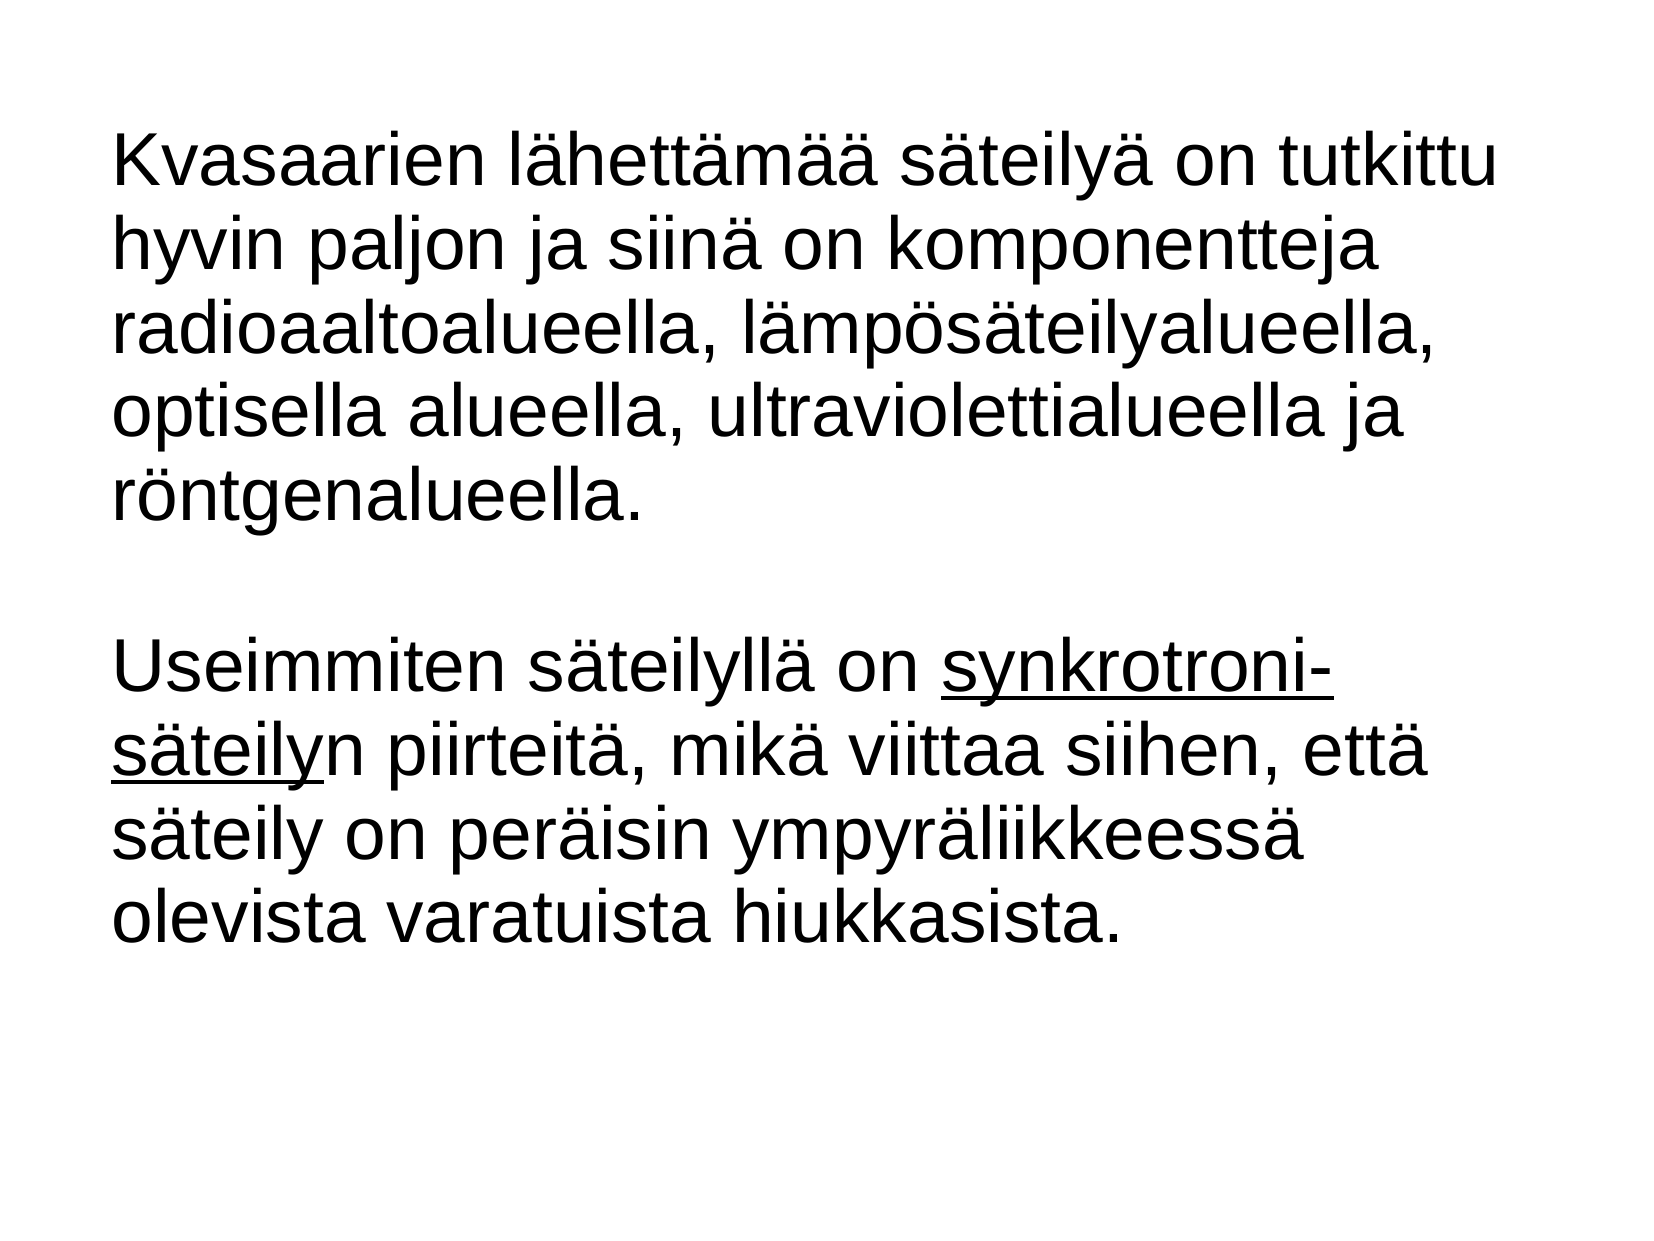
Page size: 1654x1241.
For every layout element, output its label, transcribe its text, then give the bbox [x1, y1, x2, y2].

text_box Kvasaarien lähettämää säteilyä on tutkittu hyvin paljon ja siinä on komponentteja radioaaltoalueella, lämpösäteilyalueella, optisella alueella, ultraviolettialueella ja röntgenalueella. Useimmiten säteilyllä on synkrotroni-säteilyn piirteitä, mikä viittaa siihen, että säteily on peräisin ympyräliikkeessä olevista varatuista hiukkasista. [96, 106, 1536, 965]
